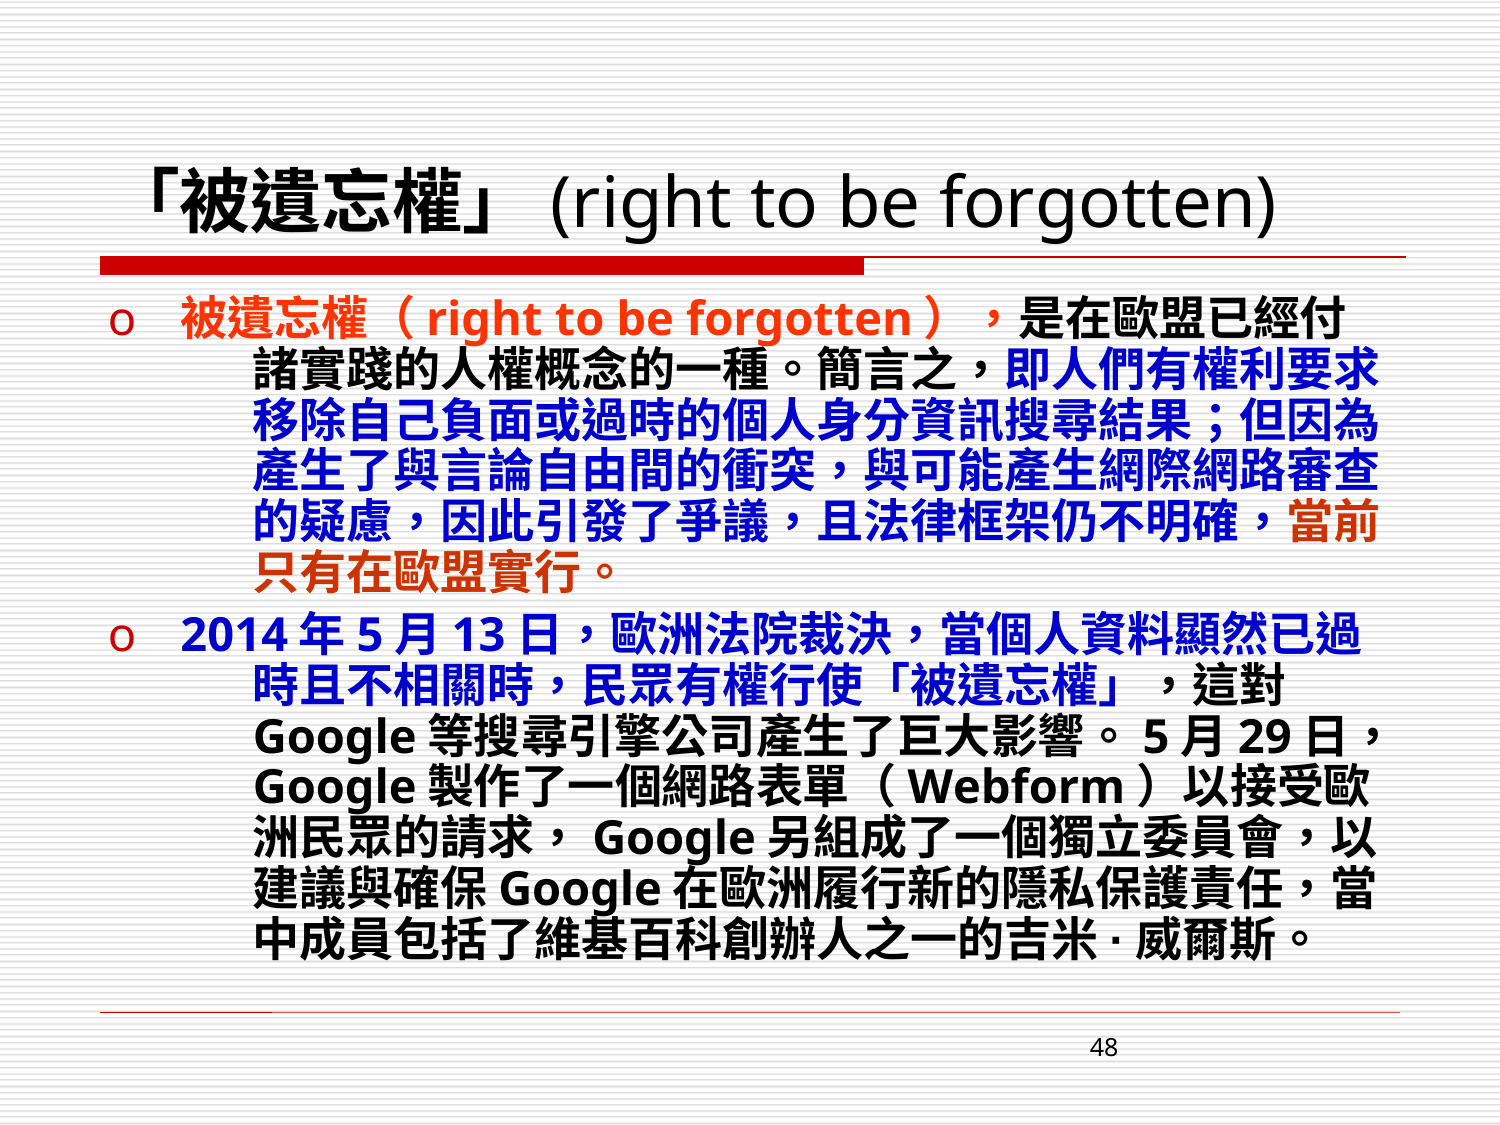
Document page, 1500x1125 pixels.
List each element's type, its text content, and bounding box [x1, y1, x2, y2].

text_box [1074, 1024, 1400, 1103]
title 「被遺忘權」(right to be forgotten) [94, 50, 1407, 250]
list 被遺忘權（right to be forgotten），是在歐盟已經付諸實踐的人權概念的一種。簡言之，即人們有權利要求移除自己負面或過時的個人身分資訊搜尋結果；但因為產生了與言論自由間的衝突，與可能產生網際網路審查的疑慮，因此引發了爭議，且法律框架仍不明確，當前只有在歐盟實行。 2014年5月13日，歐洲法院裁決，當個人資料顯然已過時且不相關時，民眾有權行使「被遺忘權」，這對Google等搜尋引擎公司產生了巨大影響。5月29日，Google製作了一個網路表單（Webform）以接受歐洲民眾的請求，Google另組成了一個獨立委員會，以建議與確保Google在歐洲履行新的隱私保護責任，當中成員包括了維基百科創辦人之一的吉米·威爾斯。 [92, 287, 1406, 988]
